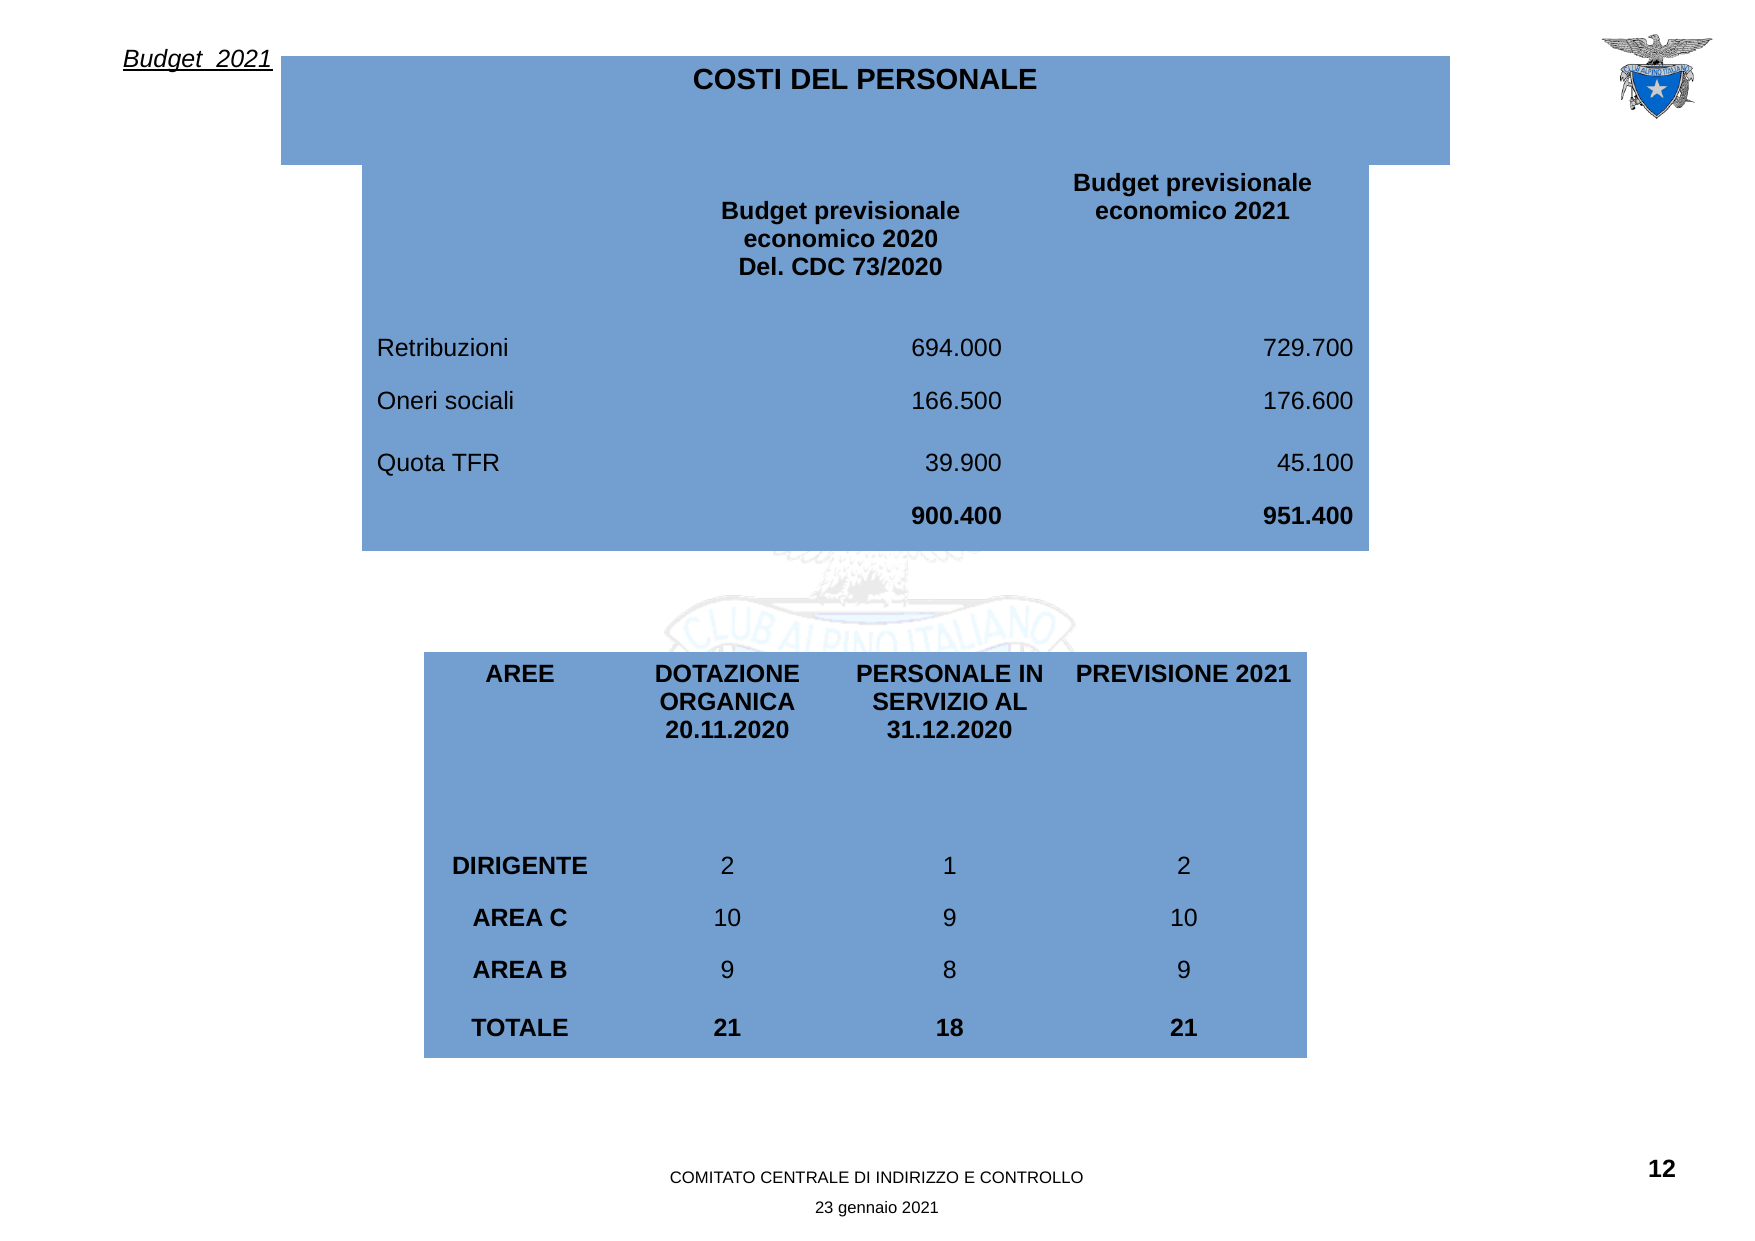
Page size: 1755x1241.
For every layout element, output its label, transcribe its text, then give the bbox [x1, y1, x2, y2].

text_box Budget 2021 [50, 35, 346, 82]
table_cell 2 [1061, 844, 1307, 896]
table_header Budget previsionale economico 2020 Del. CDC 73/2020 [665, 165, 1017, 326]
picture [1597, 29, 1718, 128]
text_box 12 [1633, 1145, 1704, 1191]
table_cell 9 [616, 948, 839, 1006]
table_cell TOTALE [424, 1006, 616, 1058]
text_box COMITATO CENTRALE DI INDIRIZZO E CONTROLLO 23 gennaio 2021 [384, 1159, 1370, 1225]
table_cell 2 [616, 844, 839, 896]
table_cell AREA C [424, 896, 616, 948]
table_header COSTI DEL PERSONALE [281, 56, 1450, 106]
table_cell 166.500 [665, 379, 1017, 441]
table_cell DIRIGENTE [424, 844, 616, 896]
table_cell 694.000 [665, 326, 1017, 379]
table_header AREE [424, 652, 616, 844]
table_cell Retribuzioni [362, 326, 665, 379]
picture [533, 551, 1221, 652]
table_cell 10 [1061, 896, 1307, 948]
table_header PERSONALE IN SERVIZIO AL 31.12.2020 [839, 652, 1061, 844]
table_cell 45.100 [1017, 441, 1369, 494]
table_cell 176.600 [1017, 379, 1369, 441]
table_cell 951.400 [1017, 494, 1369, 551]
table_cell 900.400 [665, 494, 1017, 551]
table_cell 21 [1061, 1006, 1307, 1058]
table_cell Quota TFR [362, 441, 665, 494]
table_cell [281, 106, 1450, 165]
table_cell Oneri sociali [362, 379, 665, 441]
table_header DOTAZIONE ORGANICA 20.11.2020 [616, 652, 839, 844]
table_header Budget previsionale economico 2021 [1017, 165, 1369, 326]
table_header PREVISIONE 2021 [1061, 652, 1307, 844]
table_cell 10 [616, 896, 839, 948]
table_cell 9 [1061, 948, 1307, 1006]
table_header [362, 165, 665, 326]
table_cell AREA B [424, 948, 616, 1006]
table_cell 9 [839, 896, 1061, 948]
table_cell 8 [839, 948, 1061, 1006]
table_cell 1 [839, 844, 1061, 896]
table_cell 39.900 [665, 441, 1017, 494]
table_cell 21 [616, 1006, 839, 1058]
table_cell 18 [839, 1006, 1061, 1058]
table_cell 729.700 [1017, 326, 1369, 379]
table_cell [362, 494, 665, 551]
